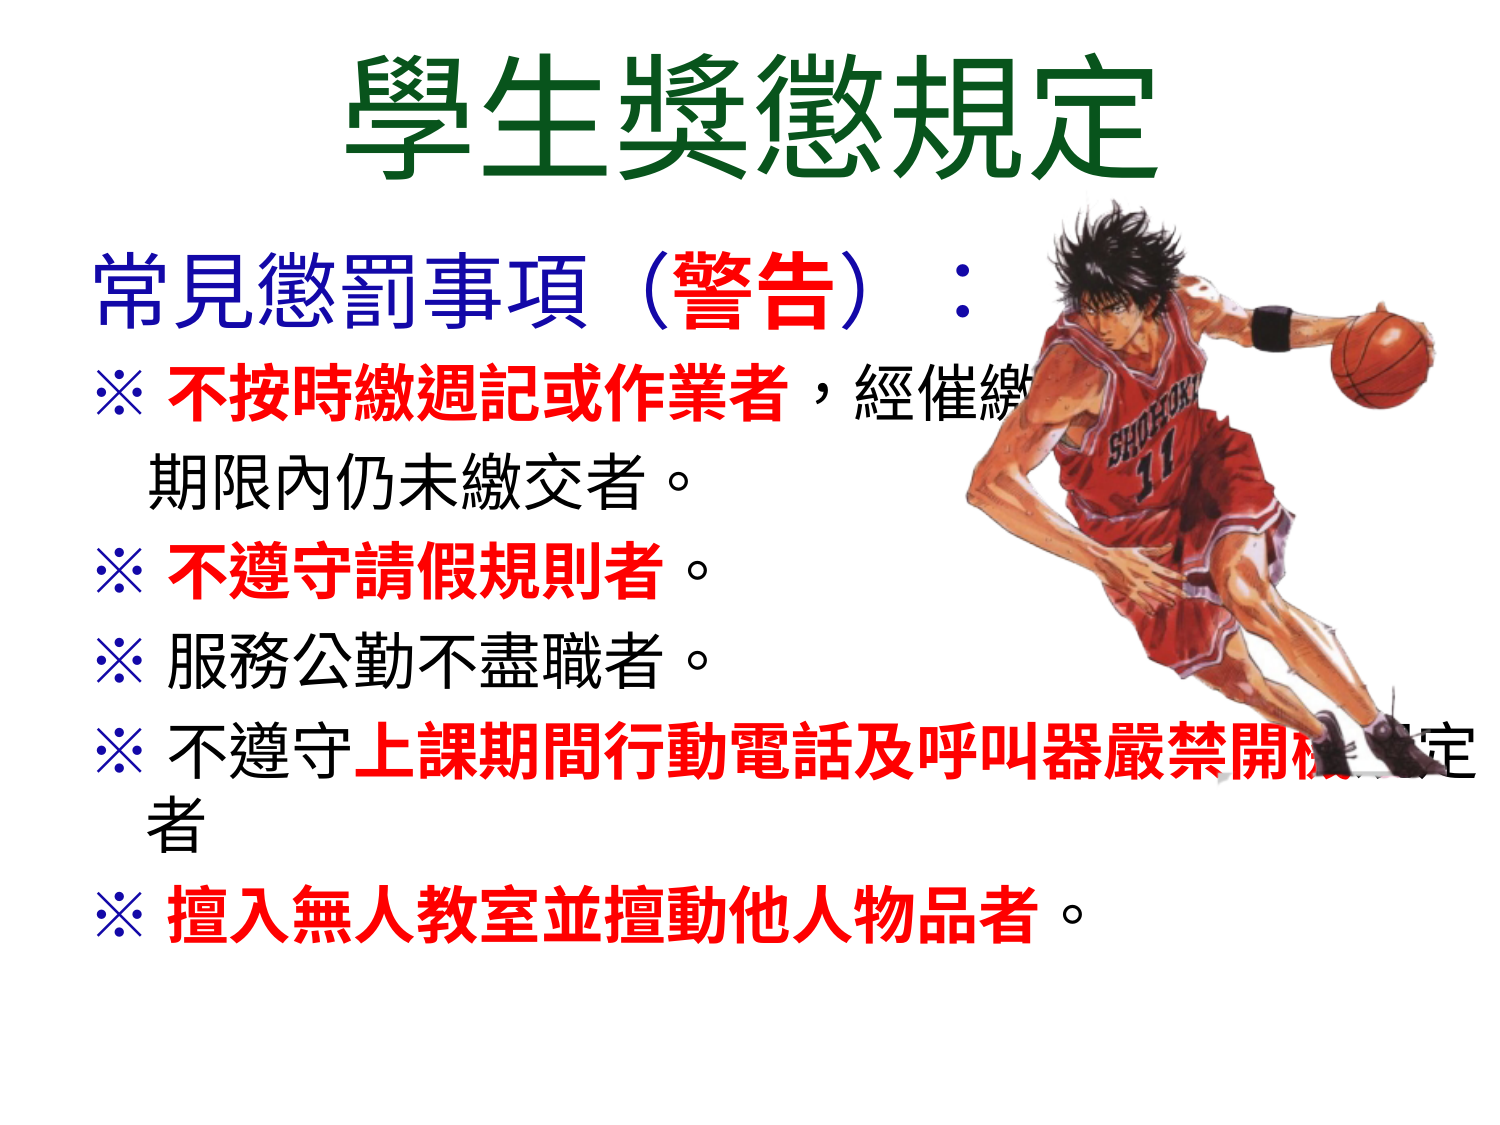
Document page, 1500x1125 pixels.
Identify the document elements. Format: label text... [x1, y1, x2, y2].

title 學生獎懲規定 [76, 20, 1427, 209]
list 常見懲罰事項（警告）： ※不按時繳週記或作業者，經催繳 期限內仍未繳交者。 ※不遵守請假規則者。 ※服務公勤不盡職者。 ※不遵守上課期間行動電話及呼叫器嚴禁開機規定者 ※擅入無人教室並擅動他人物品者。 [17, 231, 1500, 1125]
picture [962, 184, 1447, 807]
